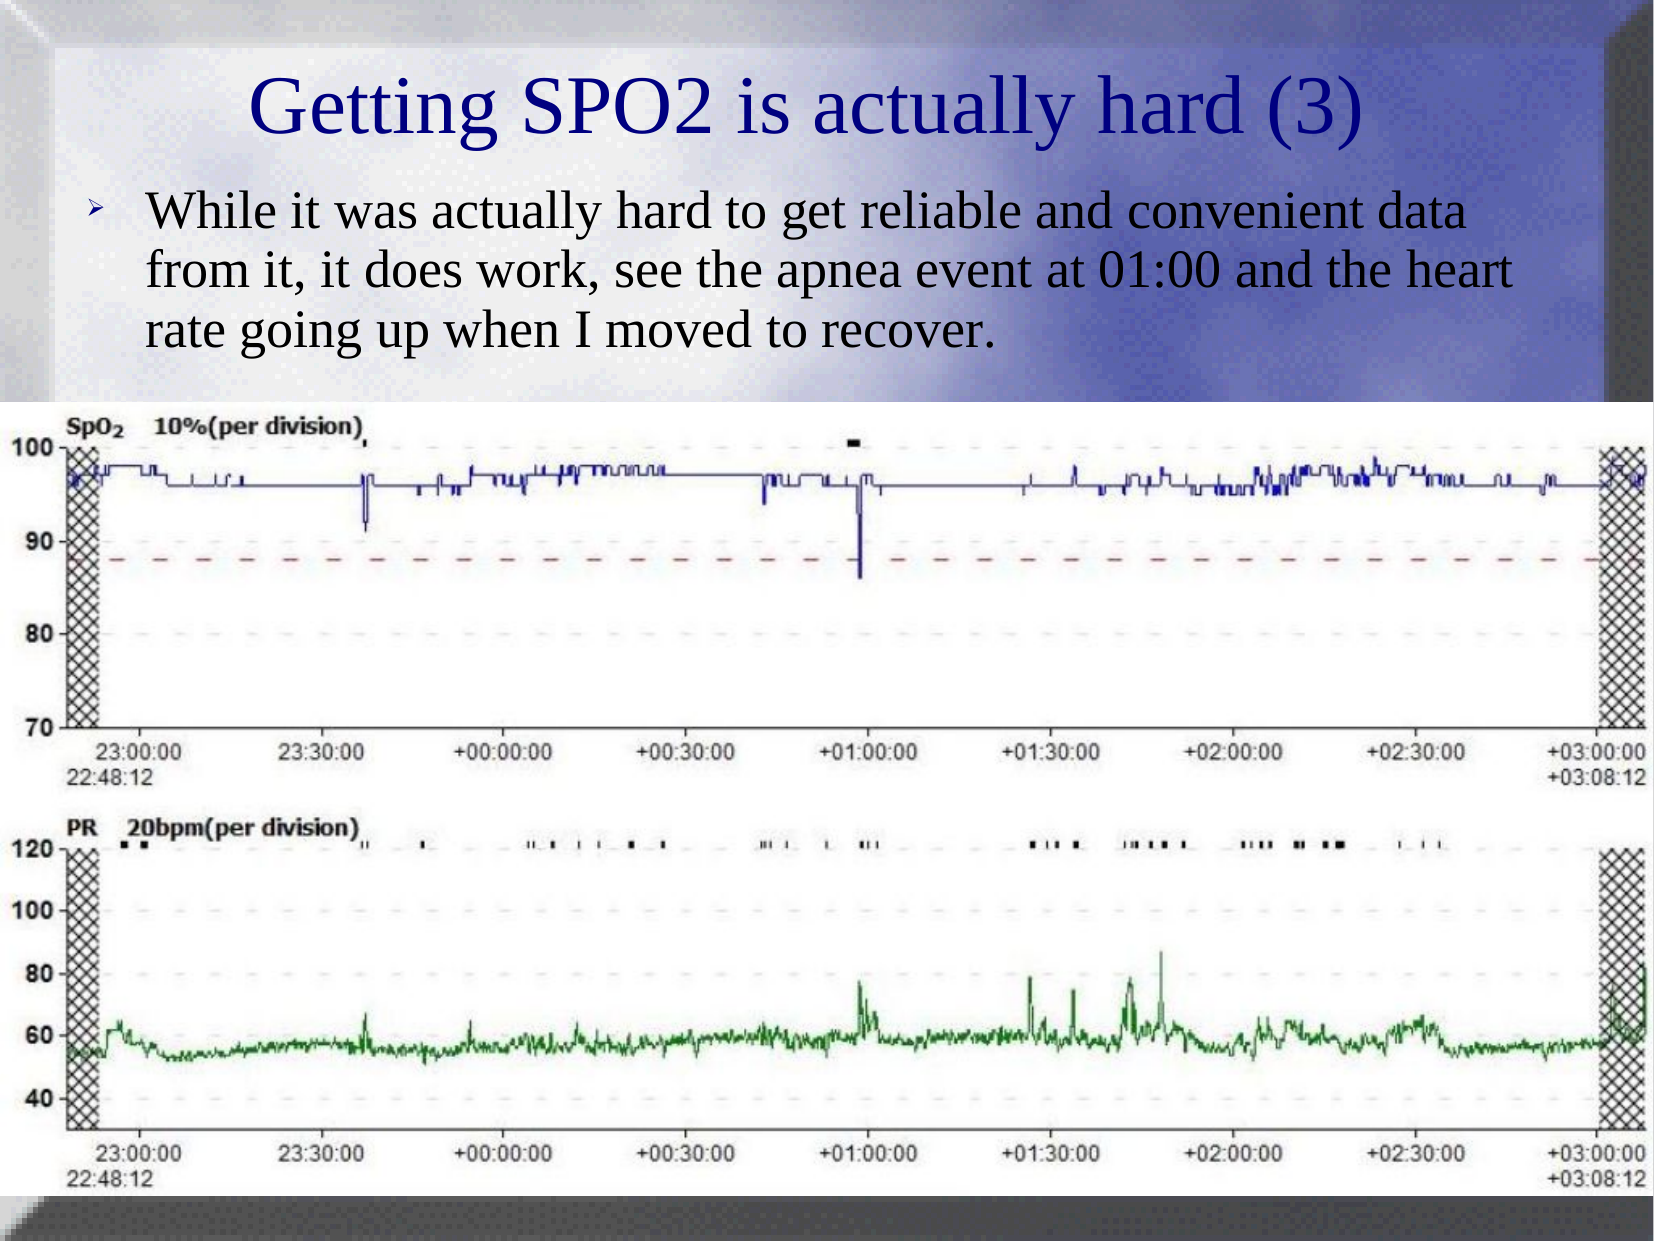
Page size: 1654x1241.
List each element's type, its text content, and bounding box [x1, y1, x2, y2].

list While it was actually hard to get reliable and convenient data from it, it does work, see the apnea event at 01:00 and the heart rate going up when I moved to recover. [86, 180, 1584, 359]
title Getting SPO2 is actually hard (3) [188, 52, 1427, 159]
picture [0, 0, 1654, 1241]
